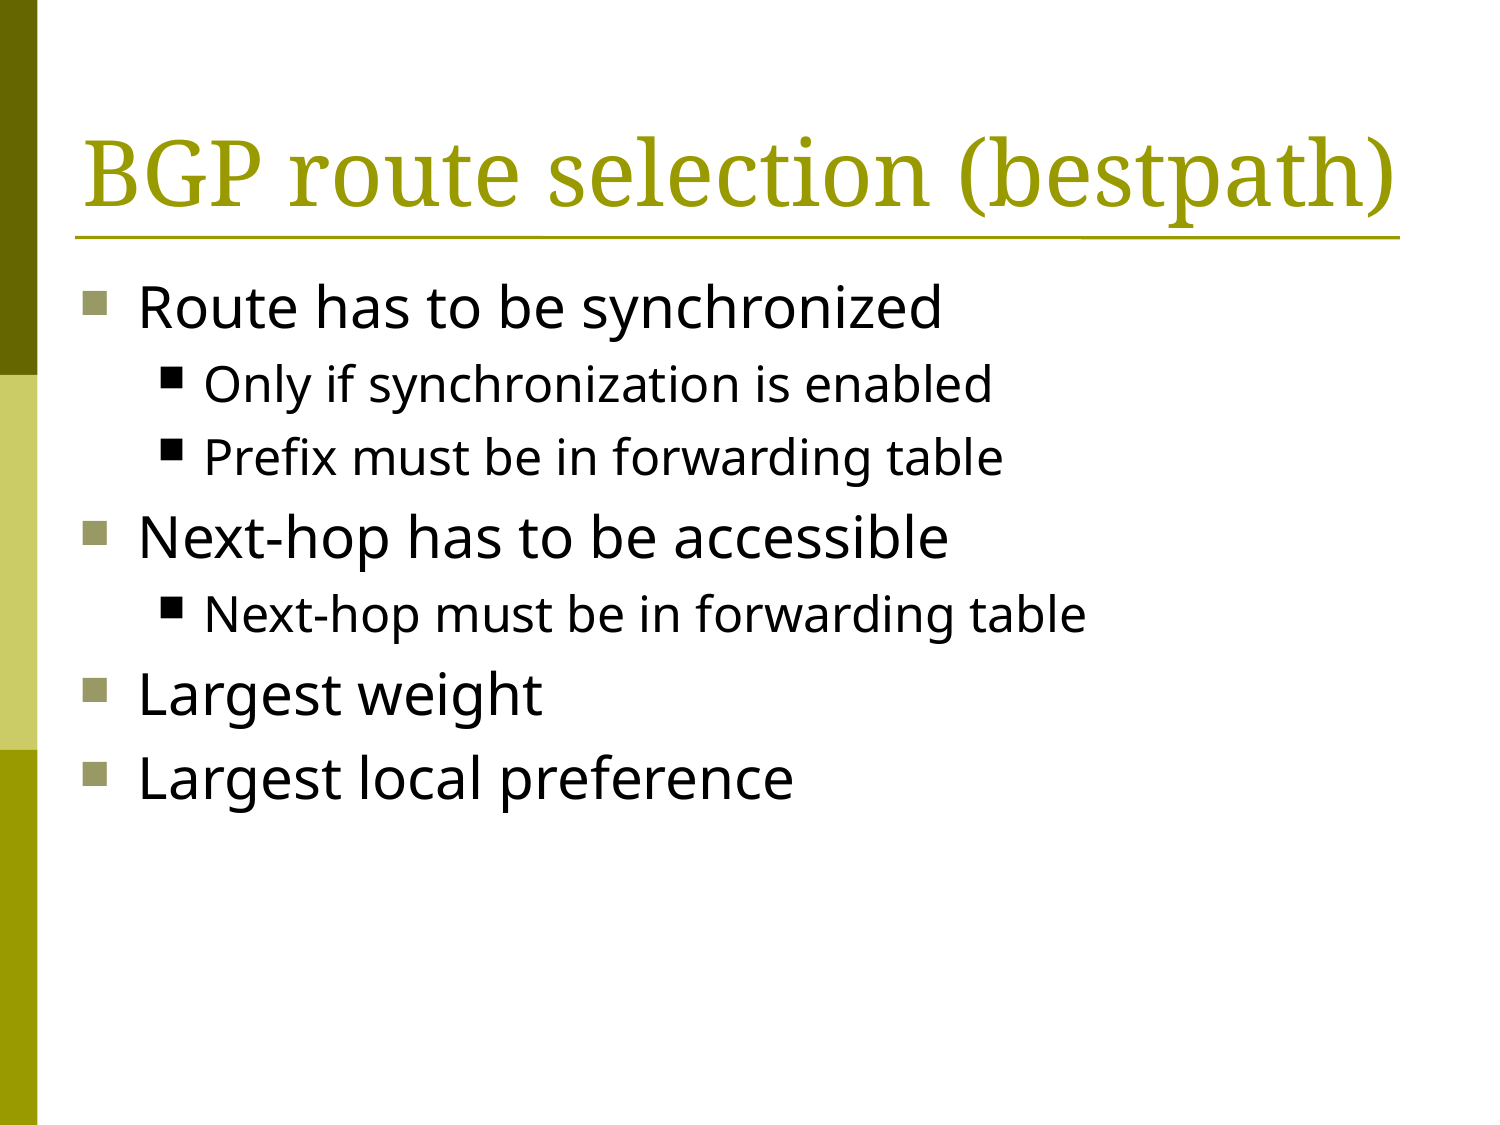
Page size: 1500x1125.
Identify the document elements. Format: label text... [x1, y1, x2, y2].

title BGP route selection (bestpath) [75, 0, 1425, 233]
subtitle Route has to be synchronized Only if synchronization is enabled Prefix must be in forwarding table Next-hop has to be accessible Next-hop must be in forwarding table Largest weight Largest local preference [75, 262, 1425, 1006]
